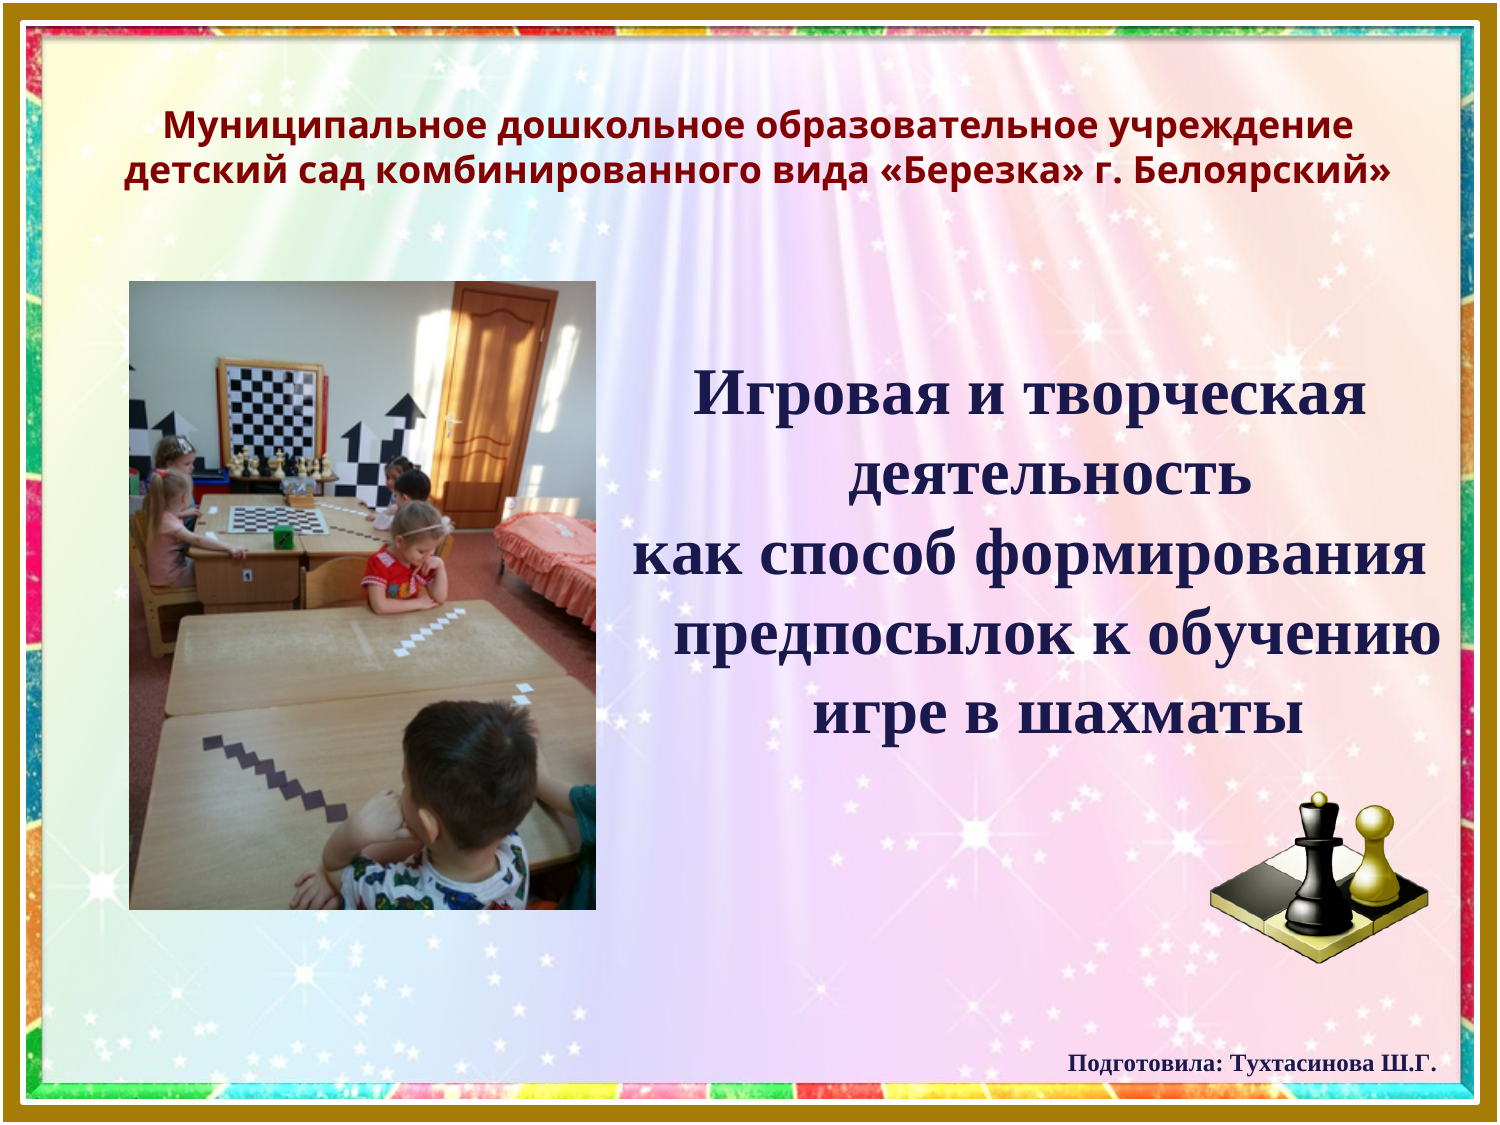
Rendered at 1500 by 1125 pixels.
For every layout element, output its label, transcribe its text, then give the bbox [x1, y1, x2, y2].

text_box Игровая и творческая деятельность как способ формирования предпосылок к обучению игре в шахматы Подготовила: Тухтасинова Ш.Г. [584, 339, 1477, 985]
text_box Муниципальное дошкольное образовательное учреждение детский сад комбинированного вида «Березка» г. Белоярский» [93, 93, 1424, 270]
text_box [0, 0, 1500, 1125]
picture [23, 23, 1477, 1102]
